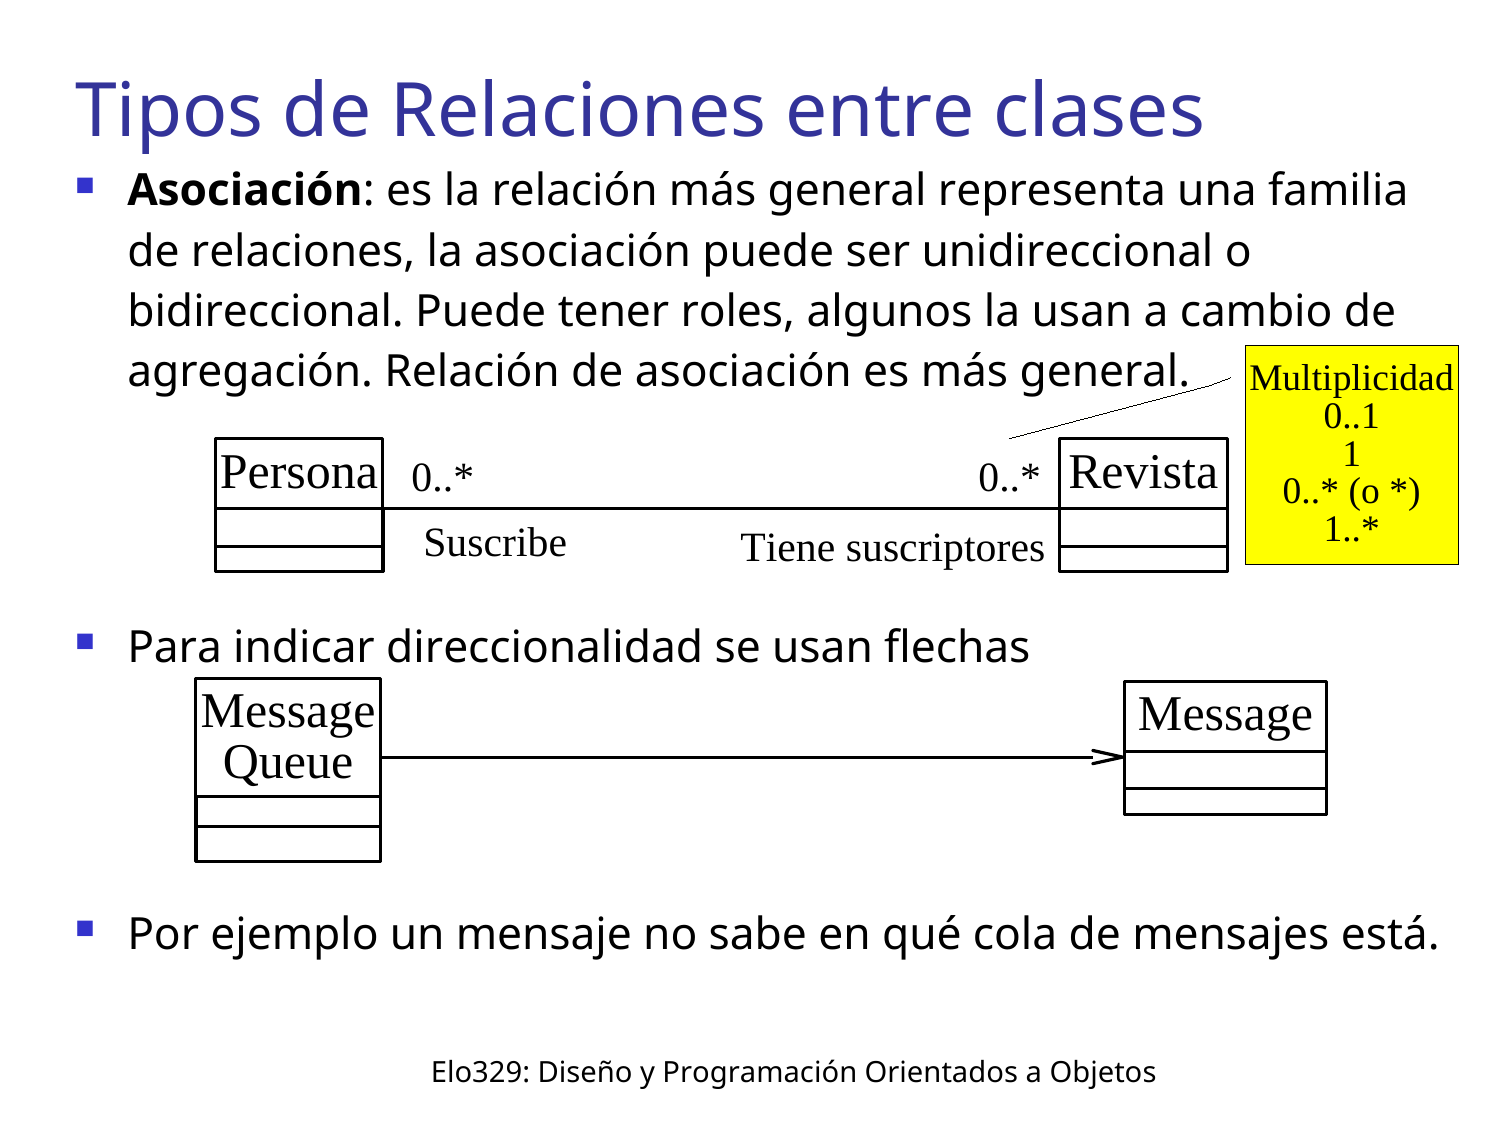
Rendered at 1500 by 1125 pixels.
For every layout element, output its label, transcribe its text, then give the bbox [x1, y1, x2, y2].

text_box Message Queue [198, 798, 379, 860]
text_box Revista [1059, 438, 1228, 507]
text_box Message Queue [195, 678, 381, 795]
text_box Message [1126, 753, 1325, 813]
text_box Suscribe [408, 515, 628, 573]
list Asociación: es la relación más general representa una familia de relaciones, la asociación puede ser unidireccional o bidireccional. Puede tener roles, algunos la usan a cambio de agregación. Relación de asociación es más general. Para indicar direccionalidad se usan flechas Por ejemplo un mensaje no sabe en qué cola de mensajes está. [75, 158, 1446, 1008]
text_box Multiplicidad 0..1 1 0..* (o *) 1..* [1245, 345, 1458, 564]
text_box Persona [217, 510, 382, 570]
text_box Revista [1061, 510, 1226, 570]
text_box 0..* [396, 451, 616, 508]
text_box 0..* [963, 450, 1183, 508]
text_box Tiene suscriptores [725, 520, 1083, 578]
text_box Persona [215, 438, 383, 507]
title Tipos de Relaciones entre clases [75, 25, 1449, 188]
text_box Message [1124, 681, 1327, 750]
